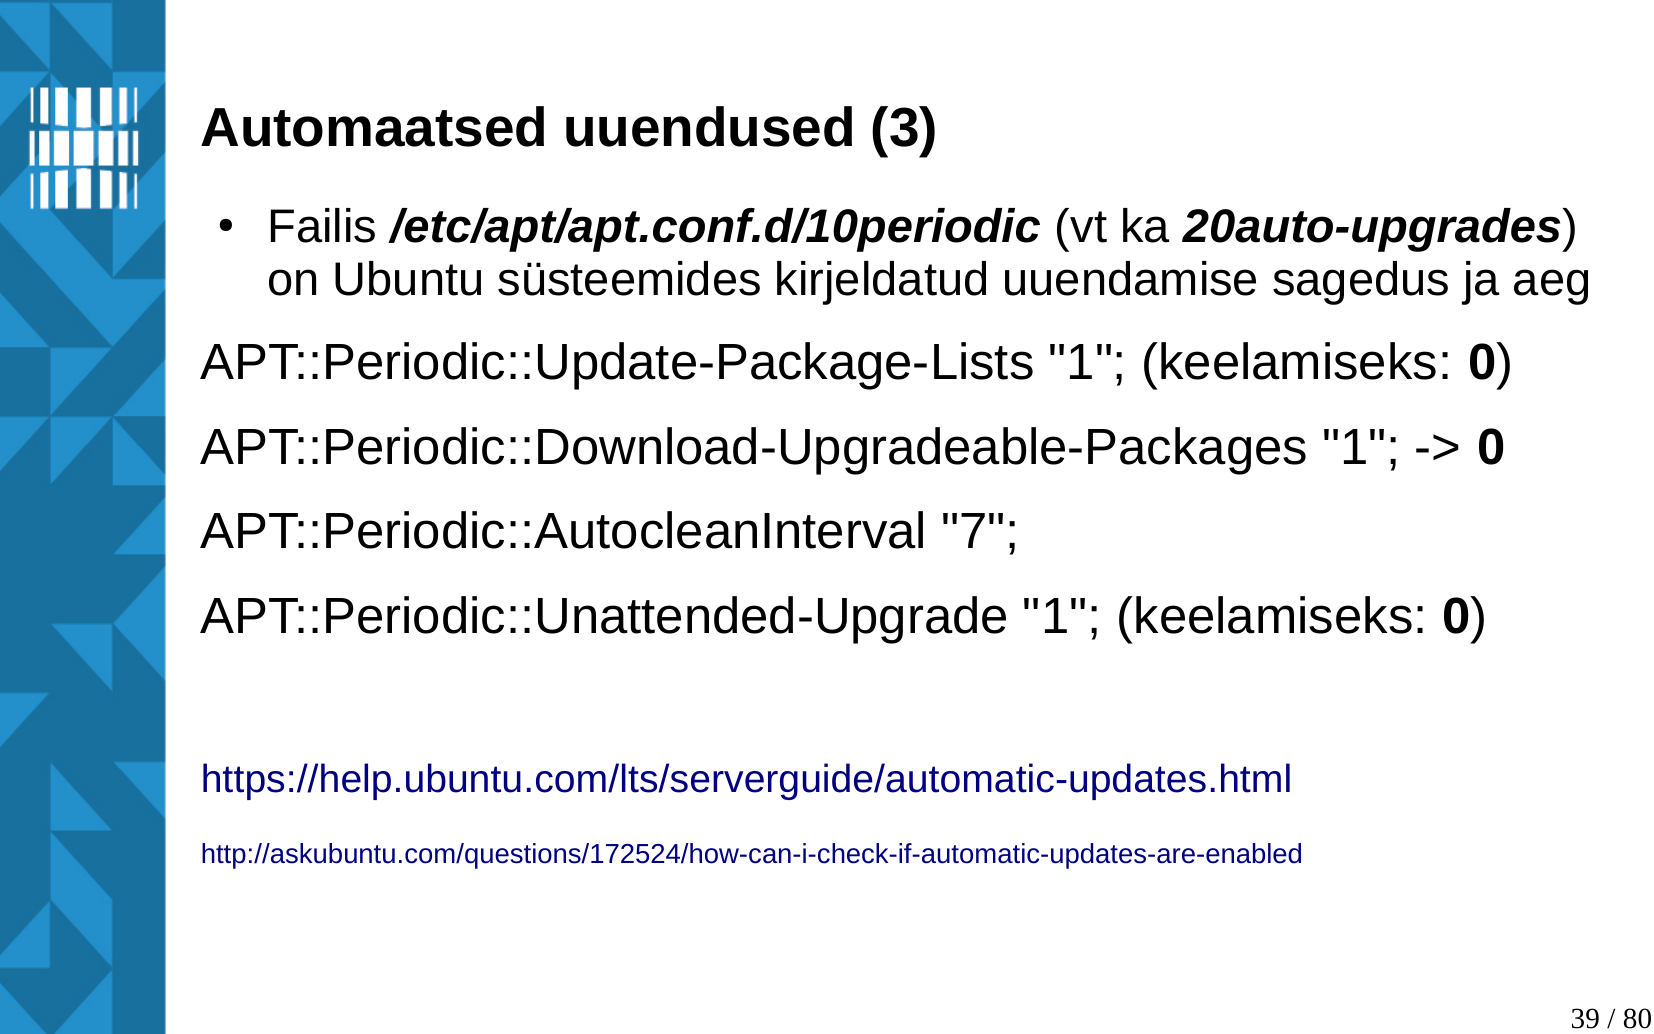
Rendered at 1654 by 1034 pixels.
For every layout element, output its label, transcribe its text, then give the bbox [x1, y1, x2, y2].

title Automaatsed uuendused (3) [200, 41, 1565, 200]
list Failis /etc/apt/apt.conf.d/10periodic (vt ka 20auto-upgrades) on Ubuntu süsteemides kirjeldatud uuendamise sagedus ja aeg APT::Periodic::Update-Package-Lists "1"; (keelamiseks: 0) APT::Periodic::Download-Upgradeable-Packages "1"; -> 0 APT::Periodic::AutocleanInterval "7"; APT::Periodic::Unattended-Upgrade "1"; (keelamiseks: 0) https://help.ubuntu.com/lts/serverguide/automatic-updates.html http://askubuntu.com/questions/172524/how-can-i-check-if-automatic-updates-are-enabled [200, 200, 1595, 919]
